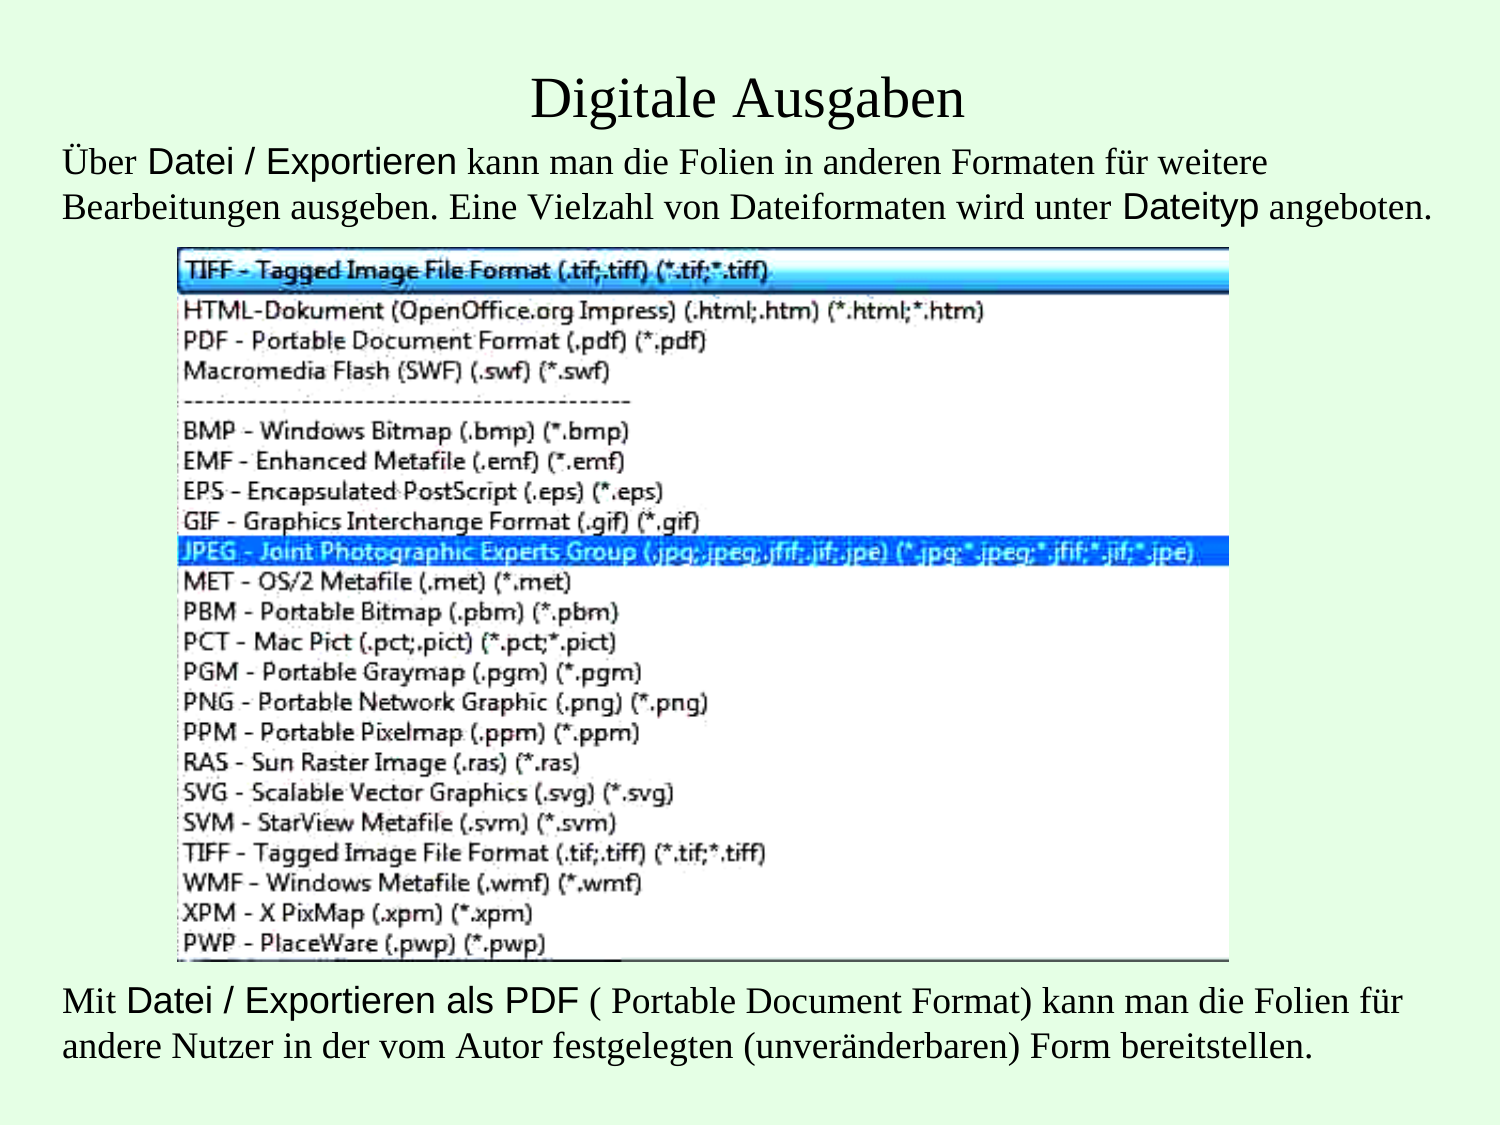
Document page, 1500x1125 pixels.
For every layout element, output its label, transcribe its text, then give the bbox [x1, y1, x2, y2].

text_box Mit Datei / Exportieren als PDF ( Portable Document Format) kann man die Folien für andere Nutzer in der vom Autor festgelegten (unveränderbaren) Form bereitstellen. [47, 968, 1442, 1075]
title Digitale Ausgaben [112, 16, 1384, 129]
picture [177, 247, 1229, 962]
text_box Über Datei / Exportieren kann man die Folien in anderen Formaten für weitere Bearbeitungen ausgeben. Eine Vielzahl von Dateiformaten wird unter Dateityp angeboten. [47, 129, 1453, 325]
